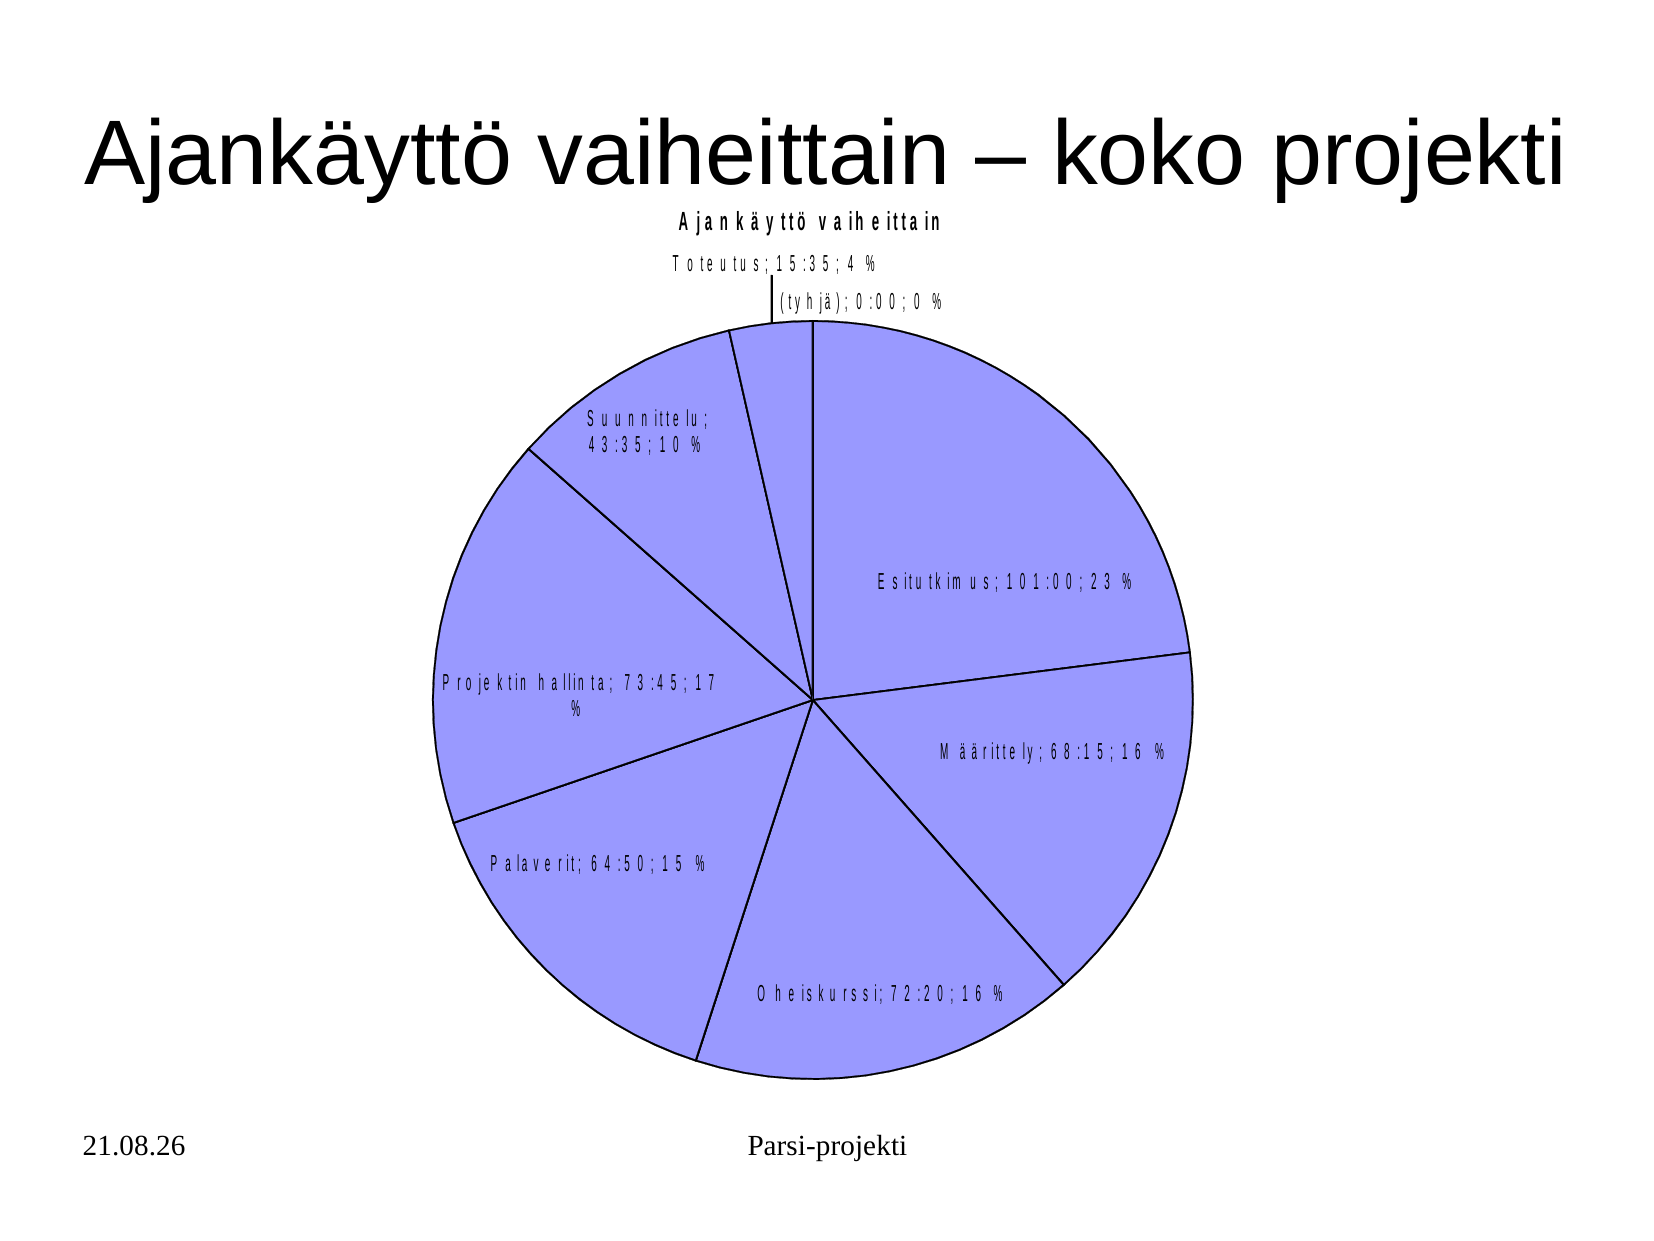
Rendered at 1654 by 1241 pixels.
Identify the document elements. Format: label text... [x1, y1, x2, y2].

picture [13, 187, 1613, 1162]
title Ajankäyttö vaiheittain – koko projekti [82, 56, 1571, 187]
